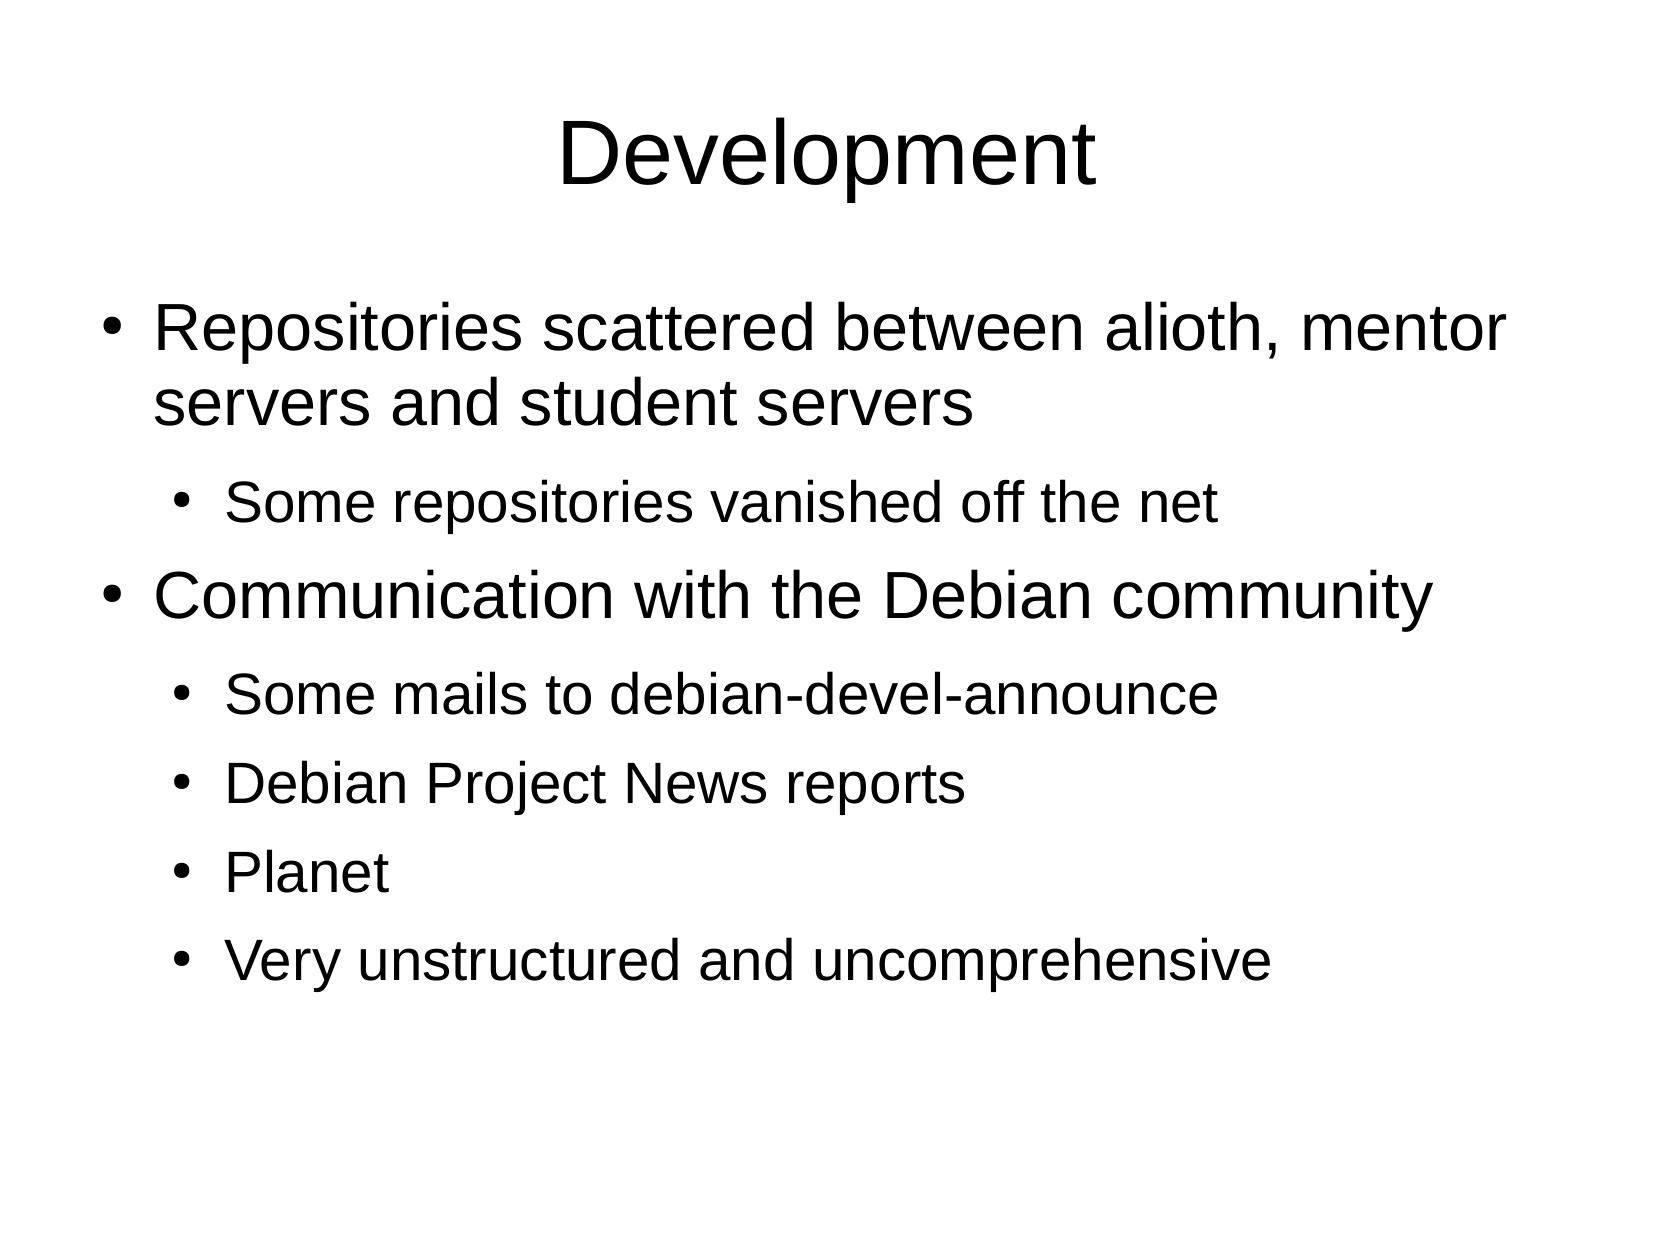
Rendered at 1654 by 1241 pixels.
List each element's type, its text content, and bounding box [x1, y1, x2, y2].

title Development [82, 49, 1571, 257]
list Repositories scattered between alioth, mentor servers and student servers Some repositories vanished off the net Communication with the Debian community Some mails to debian-devel-announce Debian Project News reports Planet Very unstructured and uncomprehensive [82, 290, 1571, 1109]
